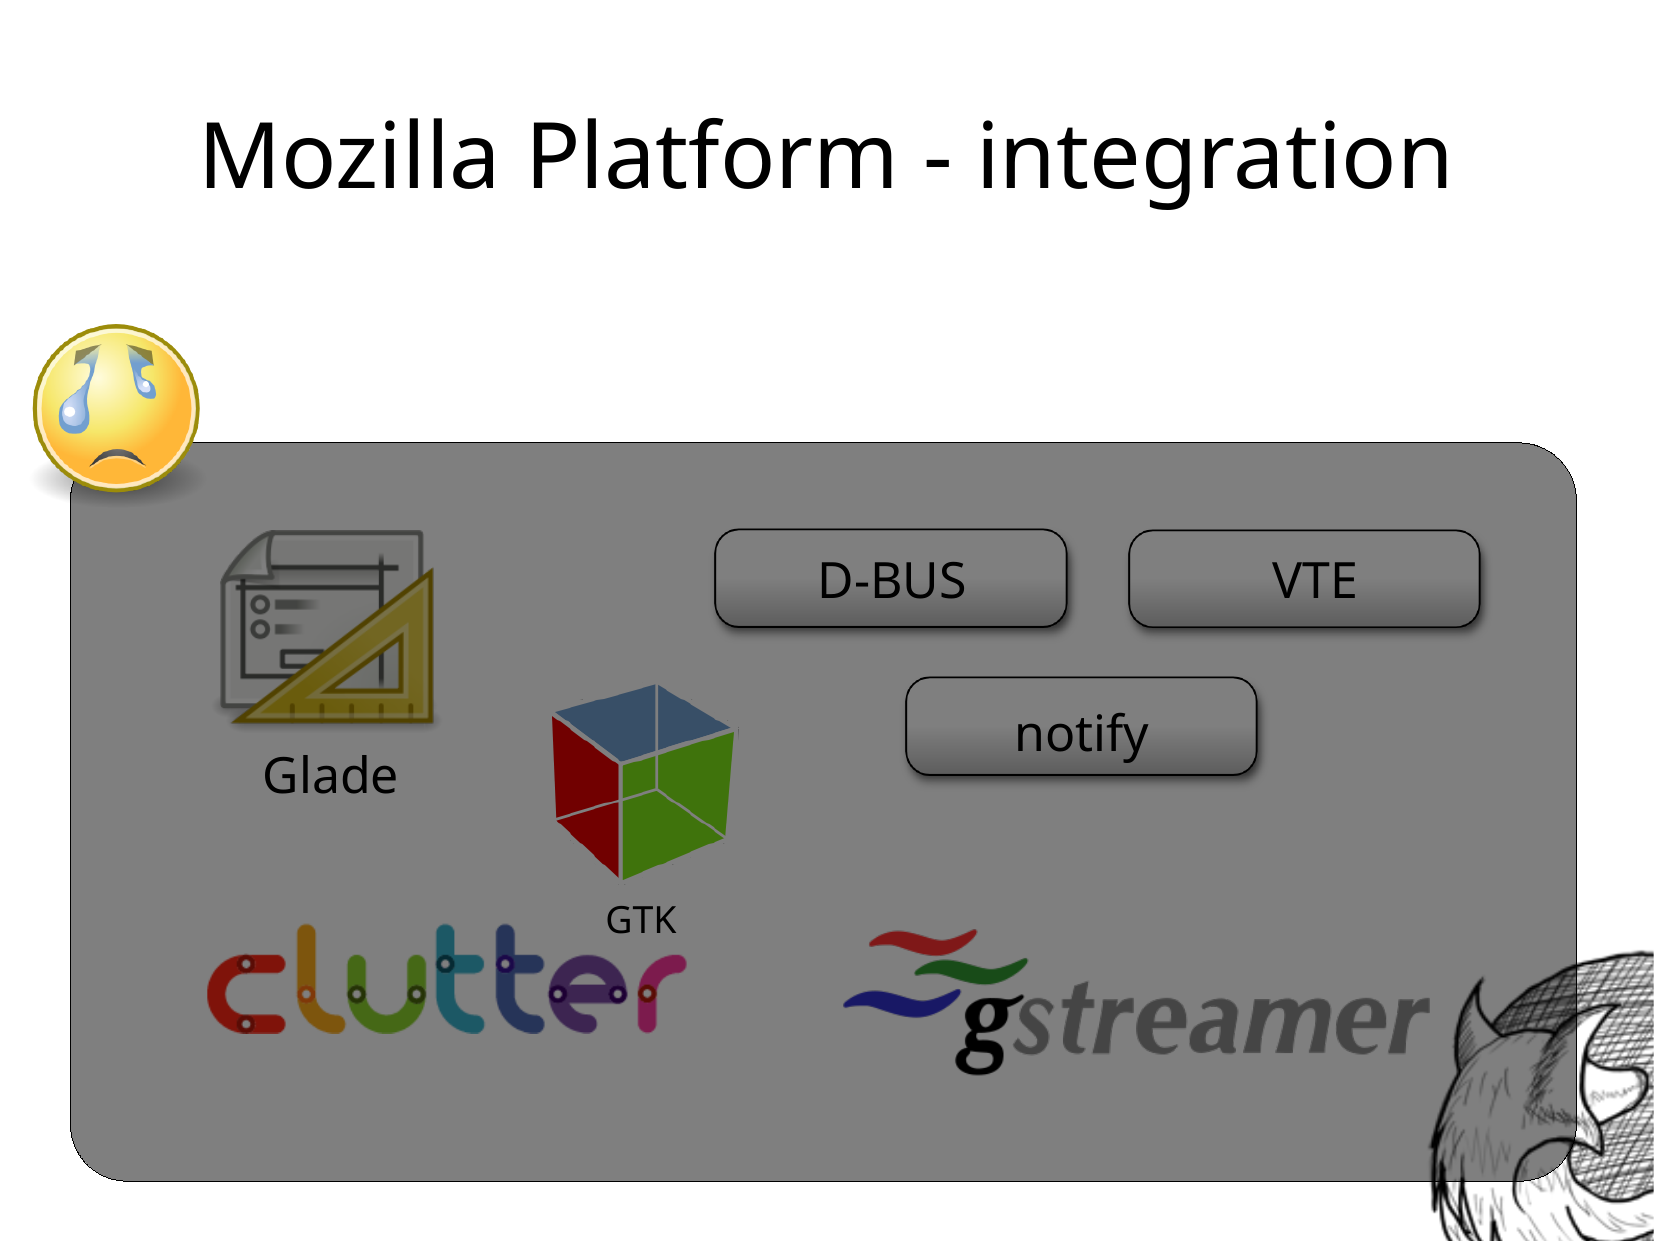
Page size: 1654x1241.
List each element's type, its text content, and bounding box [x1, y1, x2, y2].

title Mozilla Platform - integration [82, 56, 1571, 250]
text_box [70, 442, 1577, 1182]
picture [1386, 915, 1654, 1241]
picture [29, 324, 207, 508]
